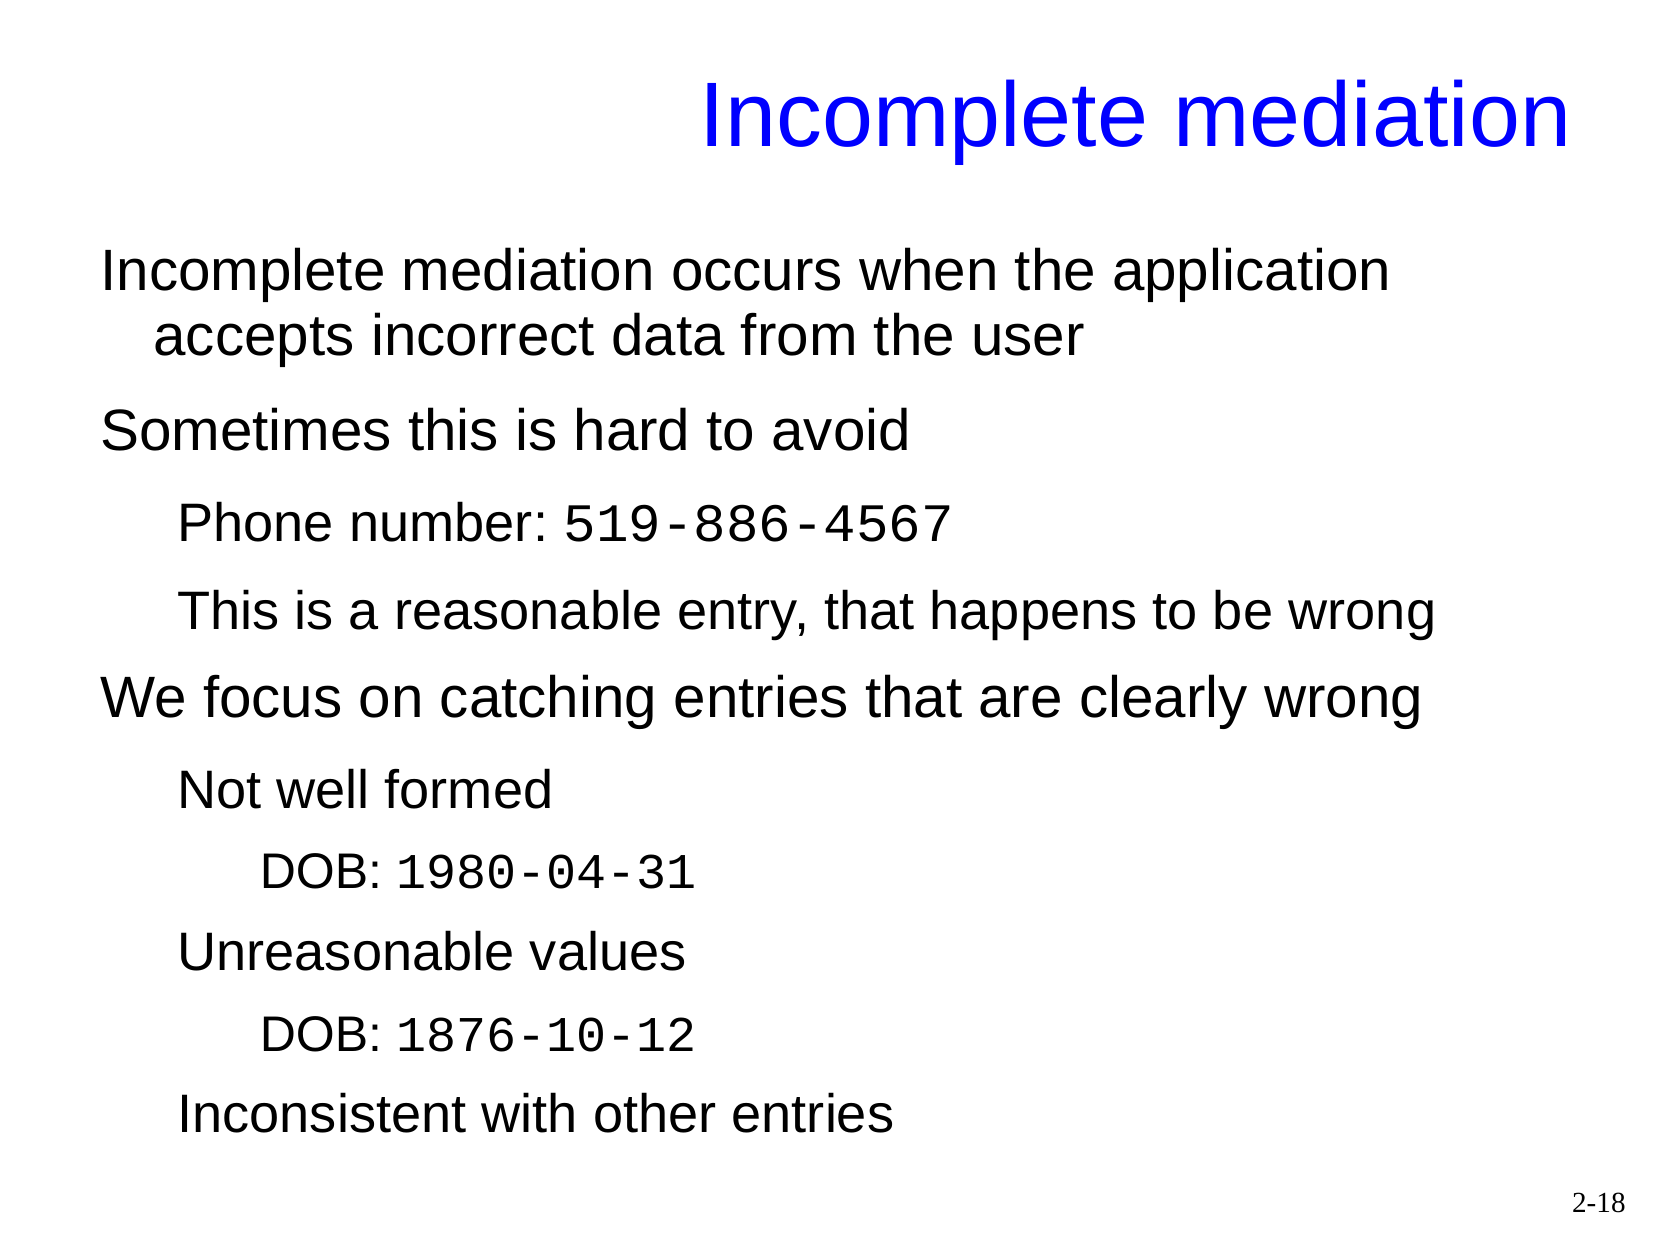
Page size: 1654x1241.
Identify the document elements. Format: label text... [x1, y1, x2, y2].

list Incomplete mediation occurs when the application accepts incorrect data from the user Sometimes this is hard to avoid Phone number: 519-886-4567 This is a reasonable entry, that happens to be wrong We focus on catching entries that are clearly wrong Not well formed DOB: 1980-04-31 Unreasonable values DOB: 1876-10-12 Inconsistent with other entries [82, 237, 1571, 1156]
title Incomplete mediation [84, 18, 1573, 211]
